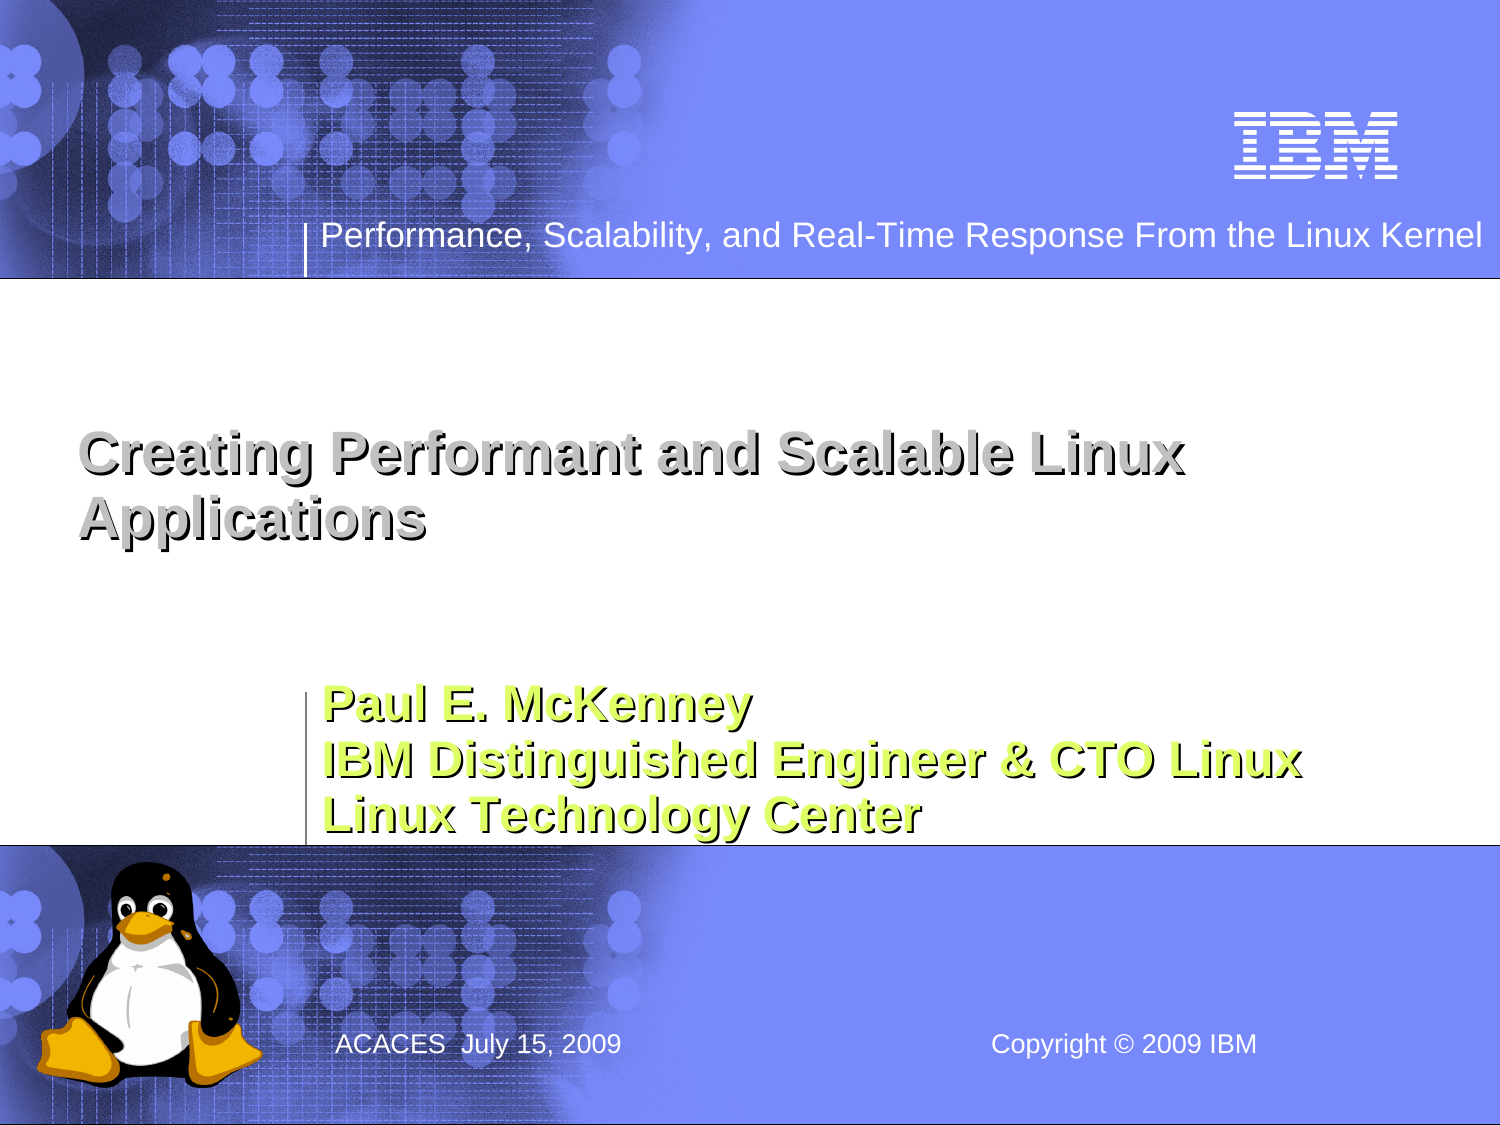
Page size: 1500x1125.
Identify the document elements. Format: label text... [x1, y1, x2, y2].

picture [0, 846, 1500, 1124]
subtitle Paul E. McKenney IBM Distinguished Engineer & CTO Linux Linux Technology Center [306, 667, 1357, 850]
picture [0, 0, 1500, 278]
title Creating Performant and Scalable Linux Applications [62, 412, 1388, 654]
